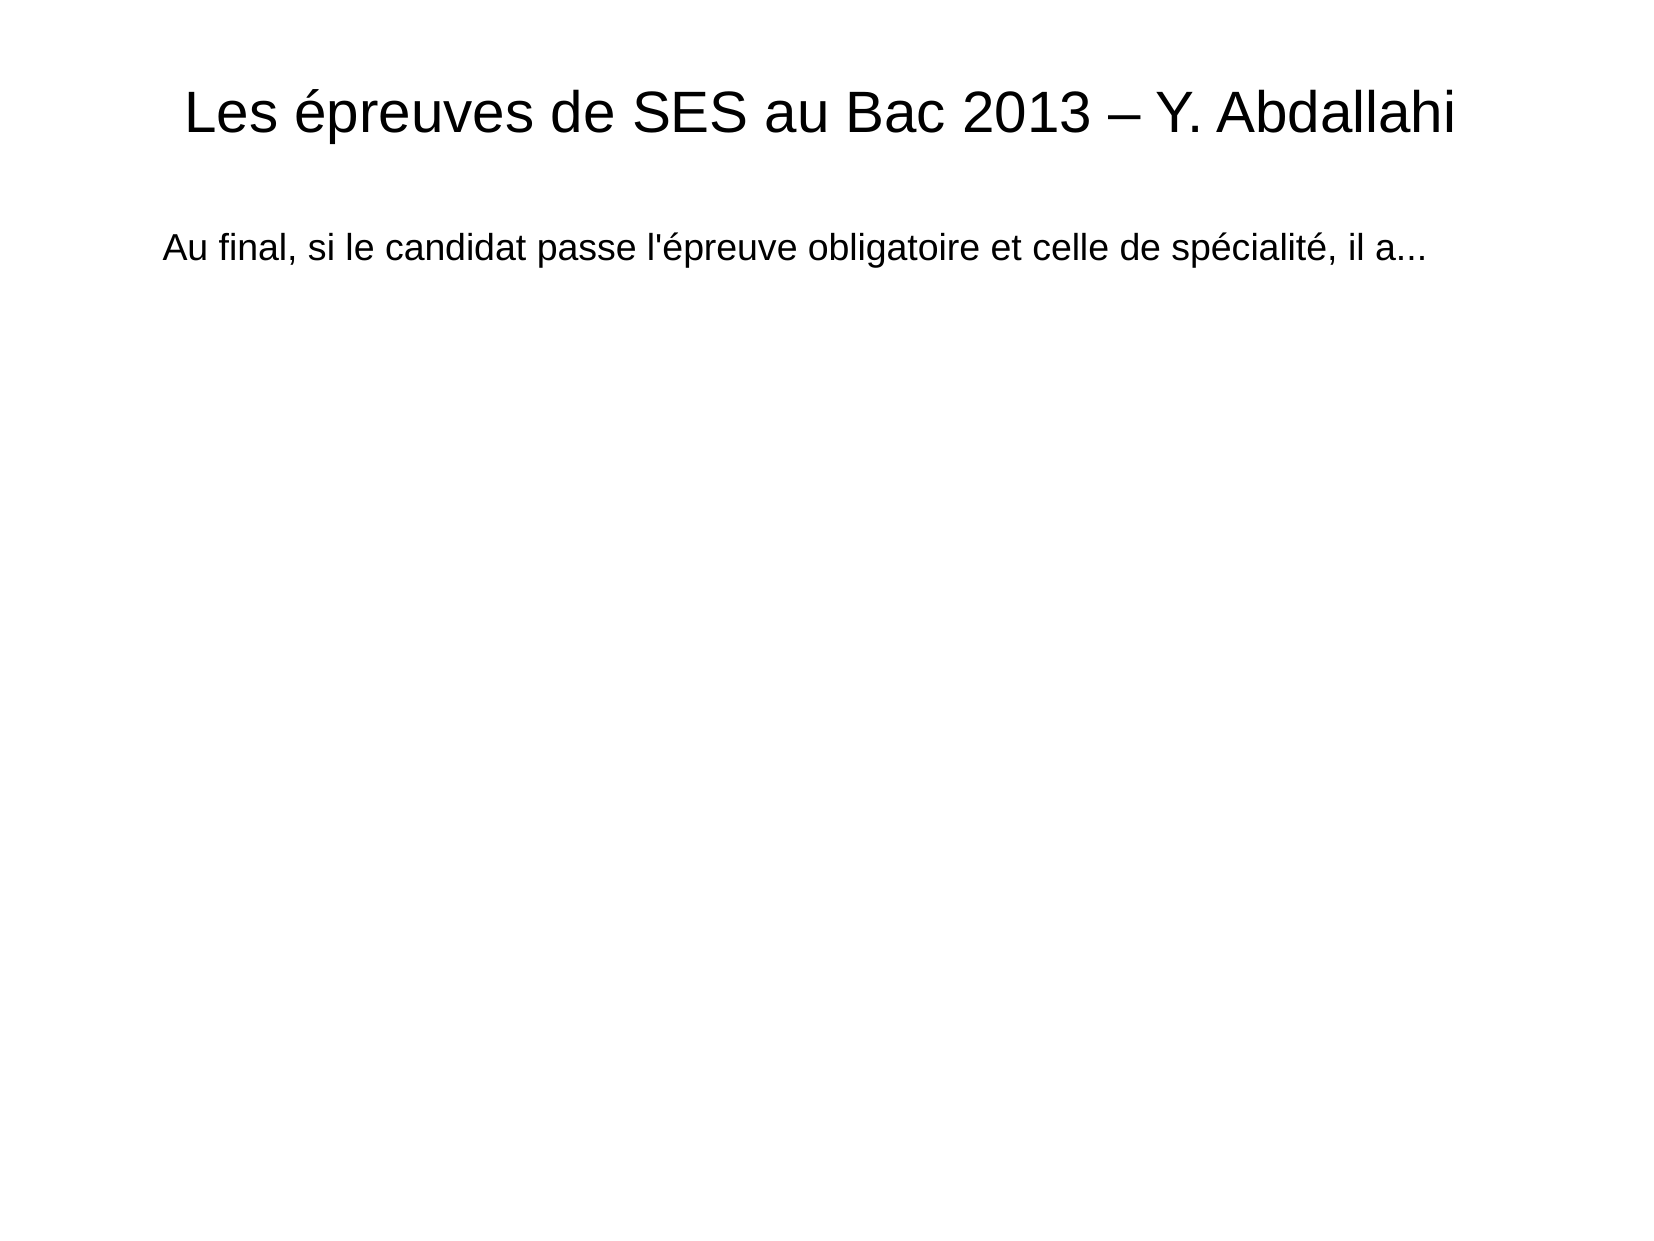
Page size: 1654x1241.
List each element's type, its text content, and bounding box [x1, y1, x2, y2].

title Les épreuves de SES au Bac 2013 – Y. Abdallahi [76, 53, 1566, 172]
text_box Au final, si le candidat passe l'épreuve obligatoire et celle de spécialité, il a... [147, 218, 1446, 276]
